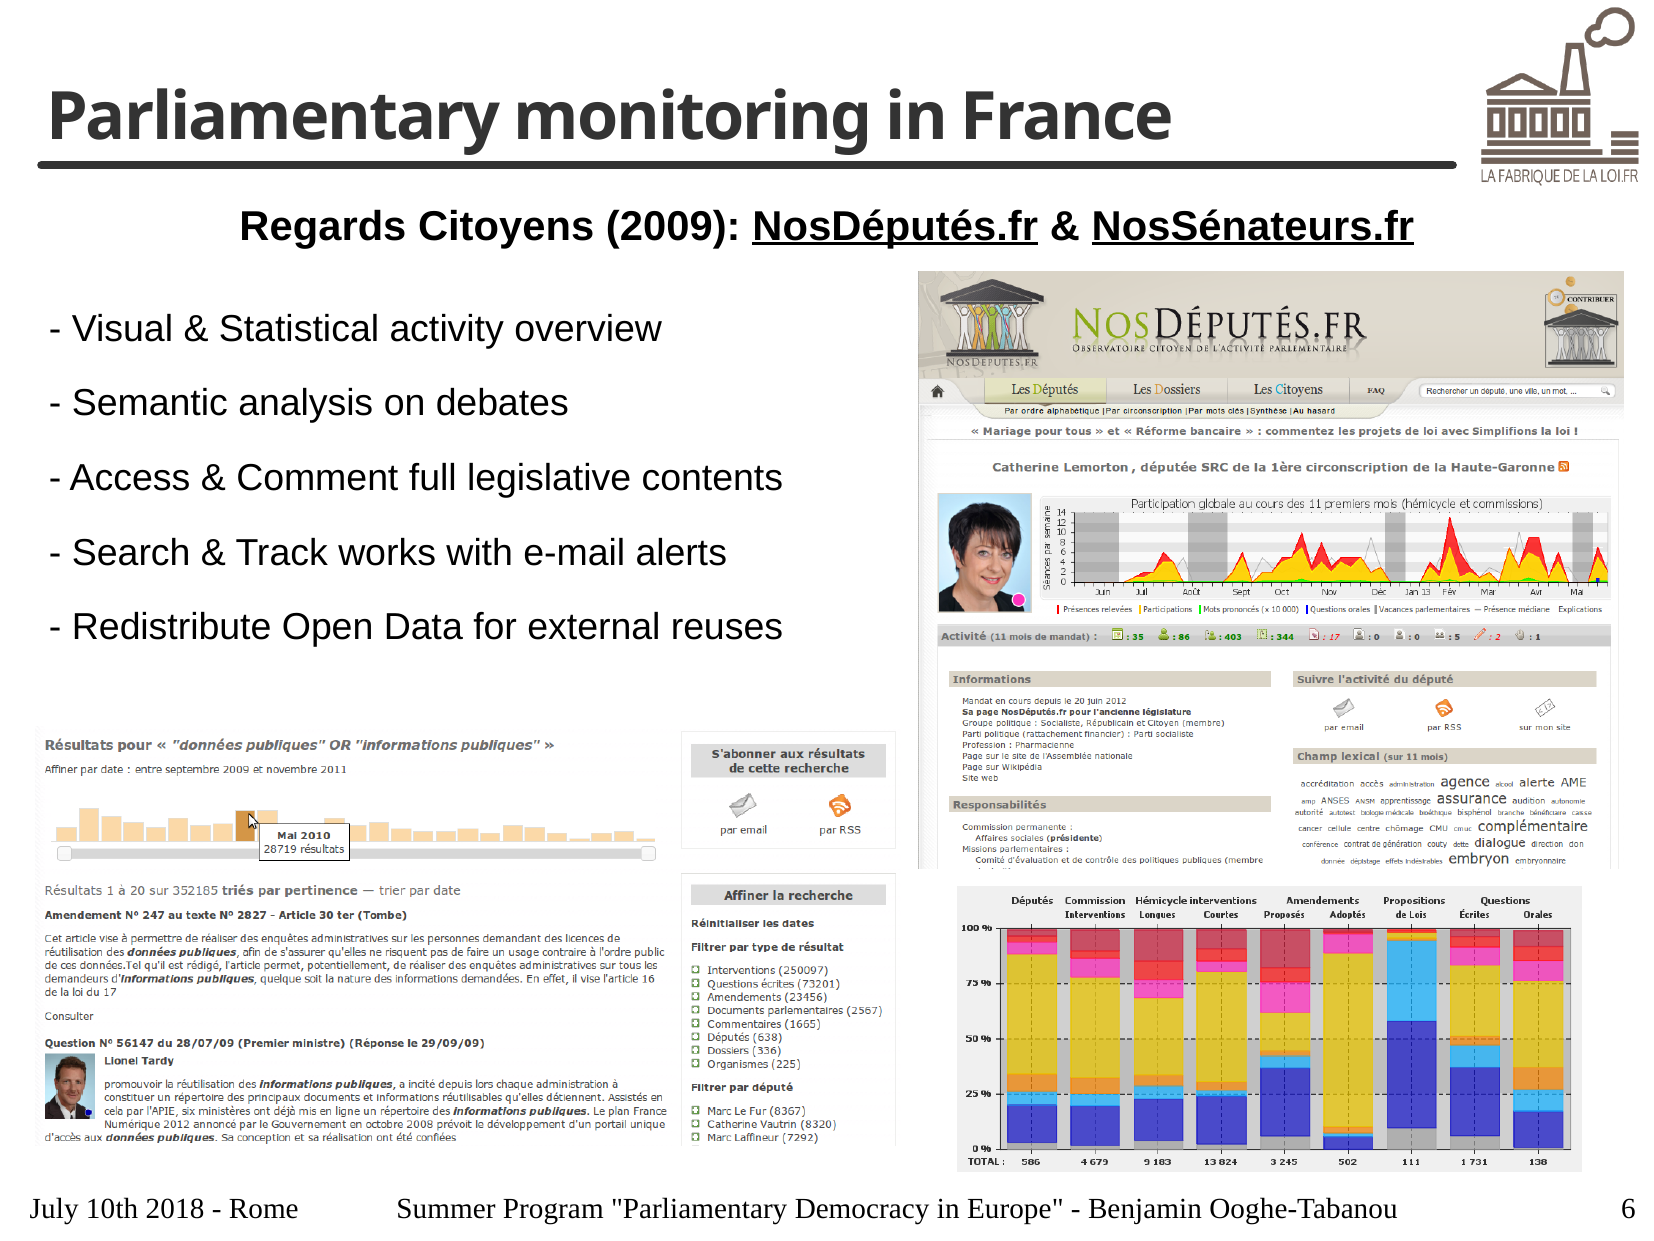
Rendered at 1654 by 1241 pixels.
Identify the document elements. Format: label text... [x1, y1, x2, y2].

picture [1464, 0, 1654, 189]
picture [35, 726, 901, 1146]
title Parliamentary monitoring in France [29, 37, 1518, 189]
picture [918, 699, 1624, 869]
picture [950, 879, 1587, 1177]
text_box Regards Citoyens (2009): NosDéputés.fr & NosSénateurs.fr - Visual & Statistical activity overview - Semantic analysis on debates - Access & Comment full legislative contents - Search & Track works with e-mail alerts - Redistribute Open Data for external reuses [23, 194, 1630, 699]
